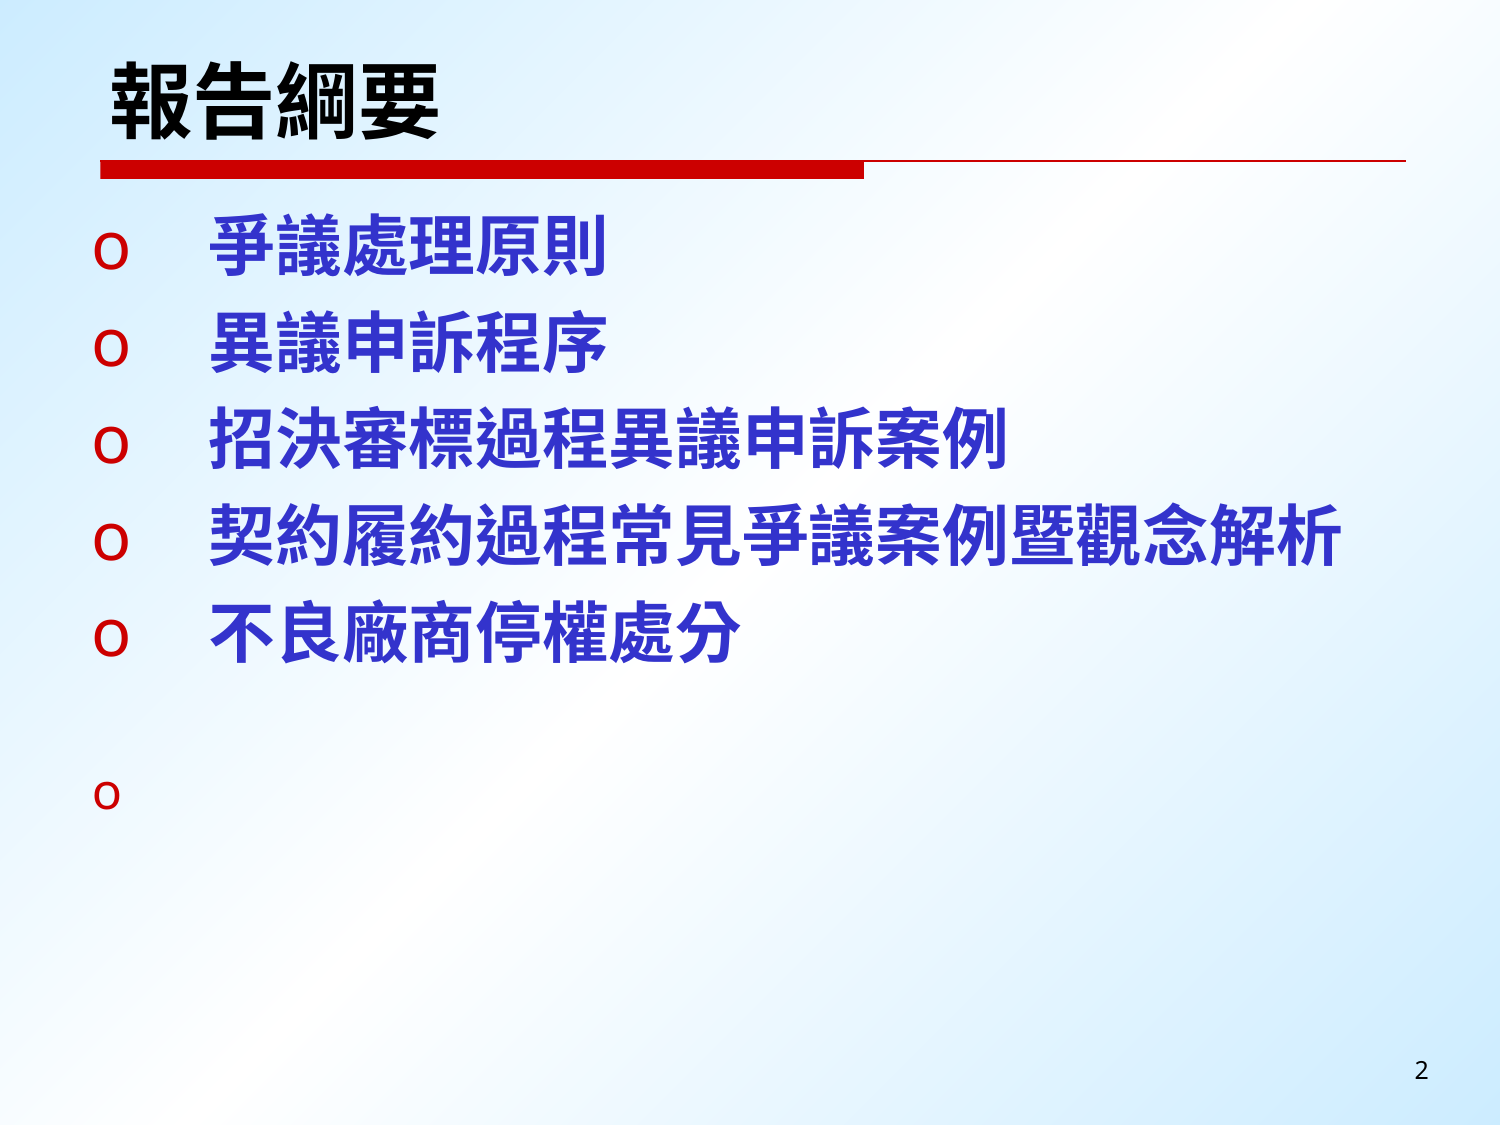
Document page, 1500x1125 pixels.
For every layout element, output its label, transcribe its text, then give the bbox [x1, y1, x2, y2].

list 爭議處理原則 異議申訴程序 招決審標過程異議申訴案例 契約履約過程常見爭議案例暨觀念解析 不良廠商停權處分 [76, 196, 1447, 1047]
title 報告綱要 [94, 30, 1407, 158]
